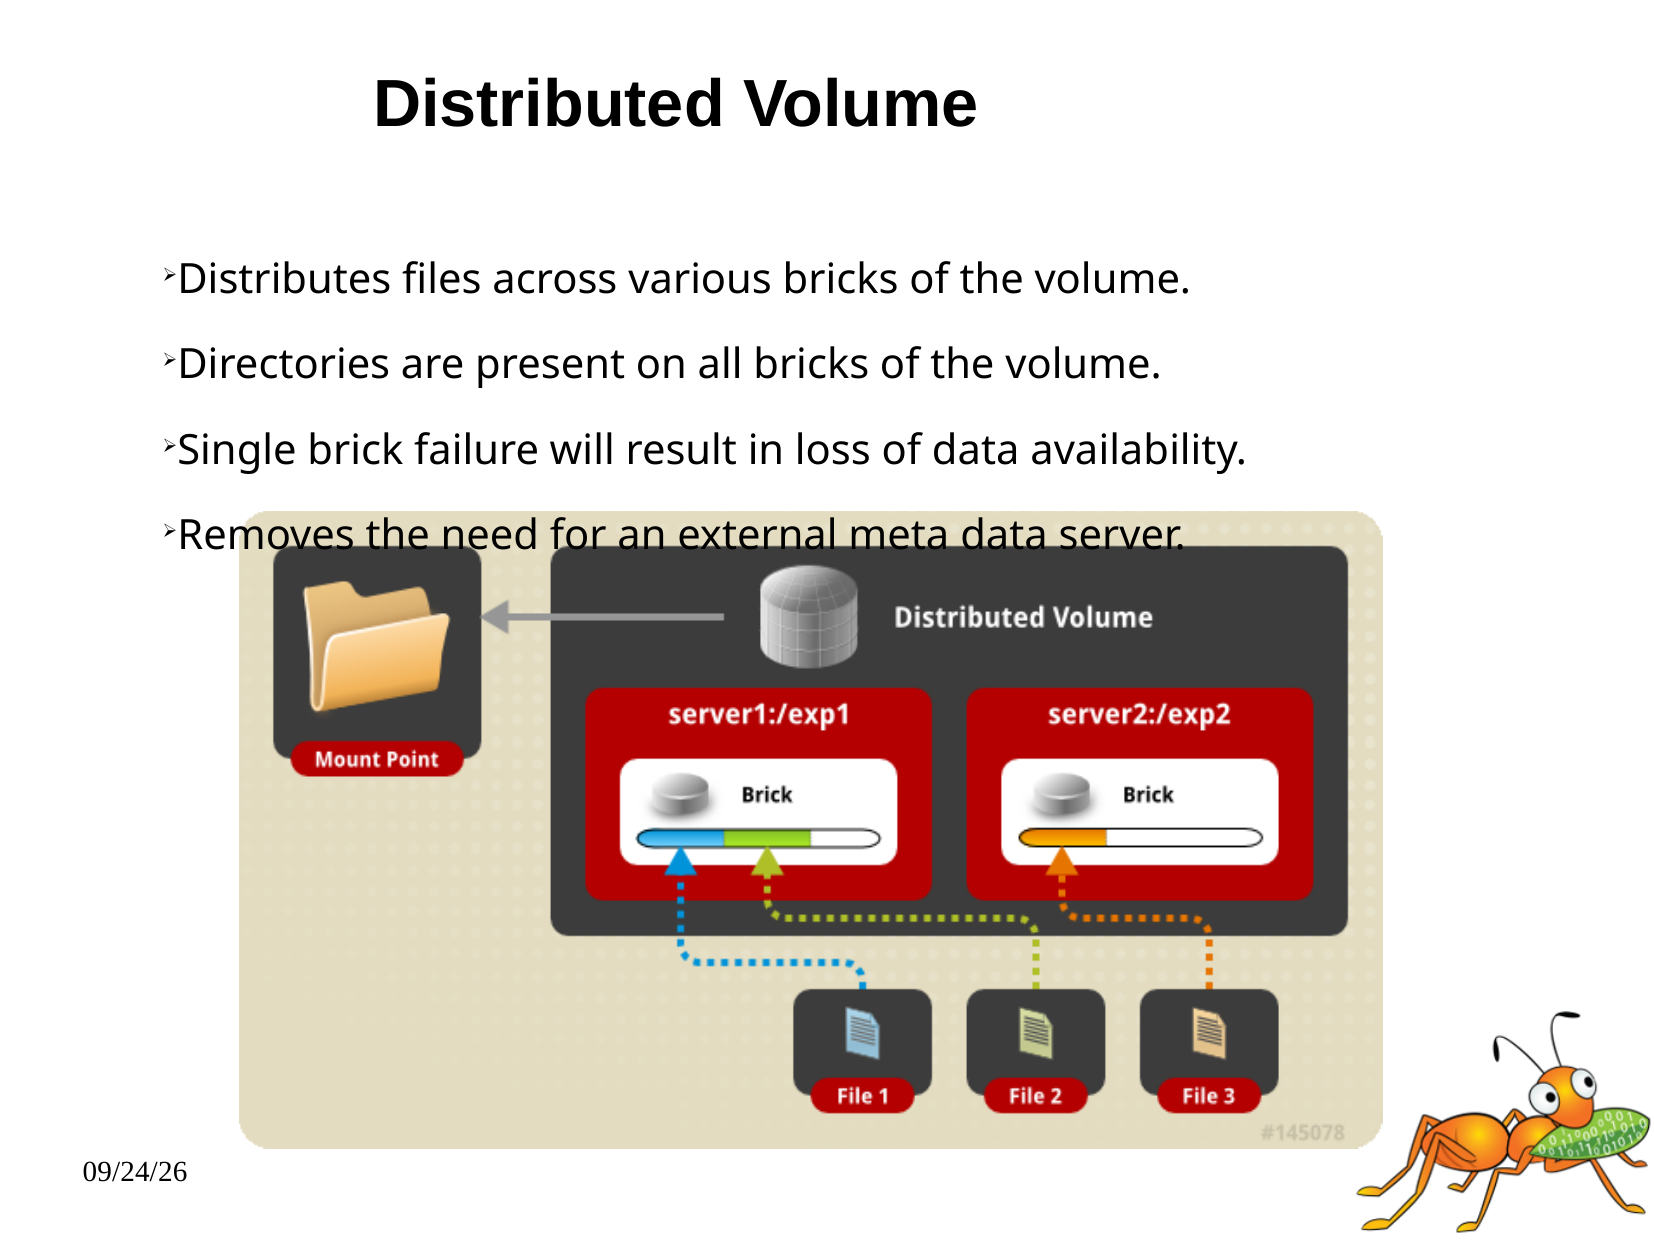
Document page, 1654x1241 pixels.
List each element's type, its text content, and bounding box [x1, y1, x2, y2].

picture [239, 511, 1654, 1235]
text_box Distributes files across various bricks of the volume. Directories are present on all bricks of the volume. Single brick failure will result in loss of data availability. Removes the need for an external meta data server. [147, 212, 1418, 495]
text_box Distributed Volume [41, 59, 1312, 149]
